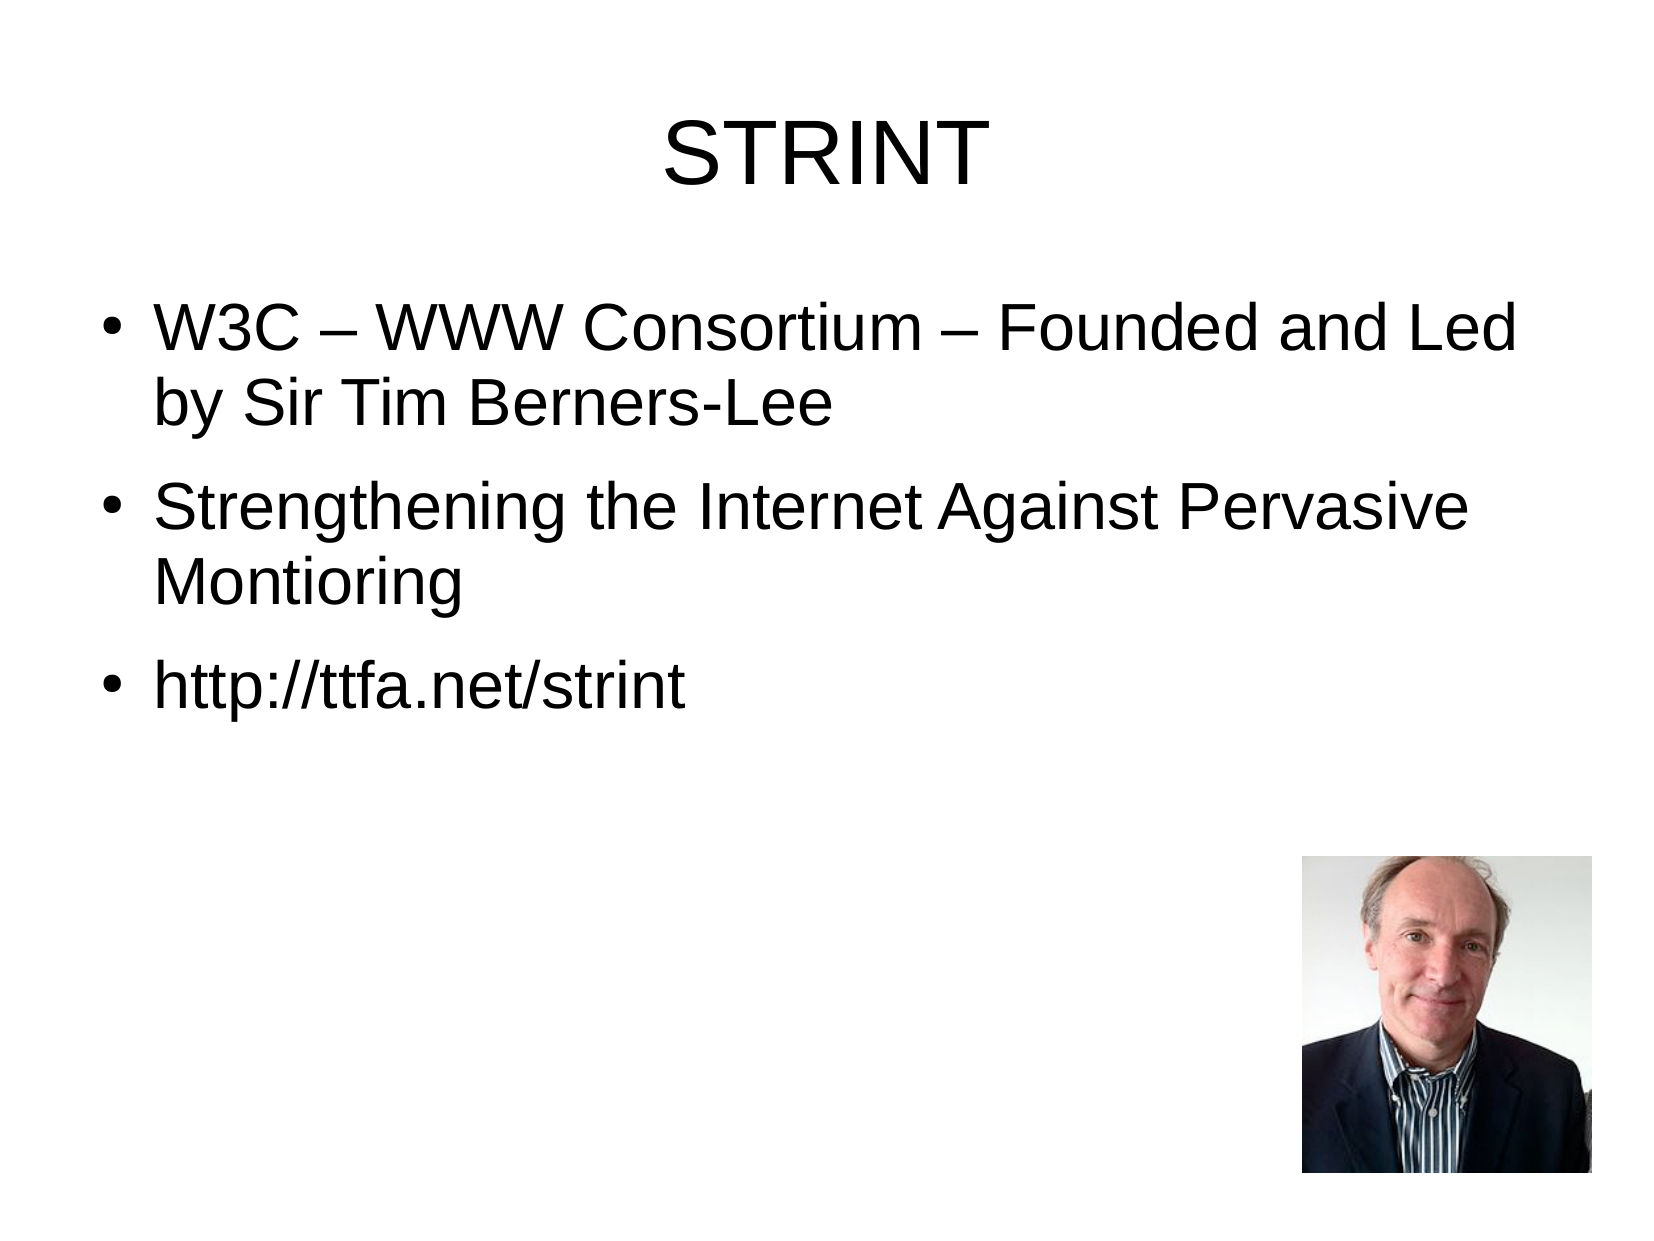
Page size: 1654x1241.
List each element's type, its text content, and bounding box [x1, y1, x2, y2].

picture [1302, 856, 1592, 1173]
title STRINT [82, 49, 1571, 257]
list W3C – WWW Consortium – Founded and Led by Sir Tim Berners-Lee Strengthening the Internet Against Pervasive Montioring http://ttfa.net/strint [82, 290, 1571, 1010]
